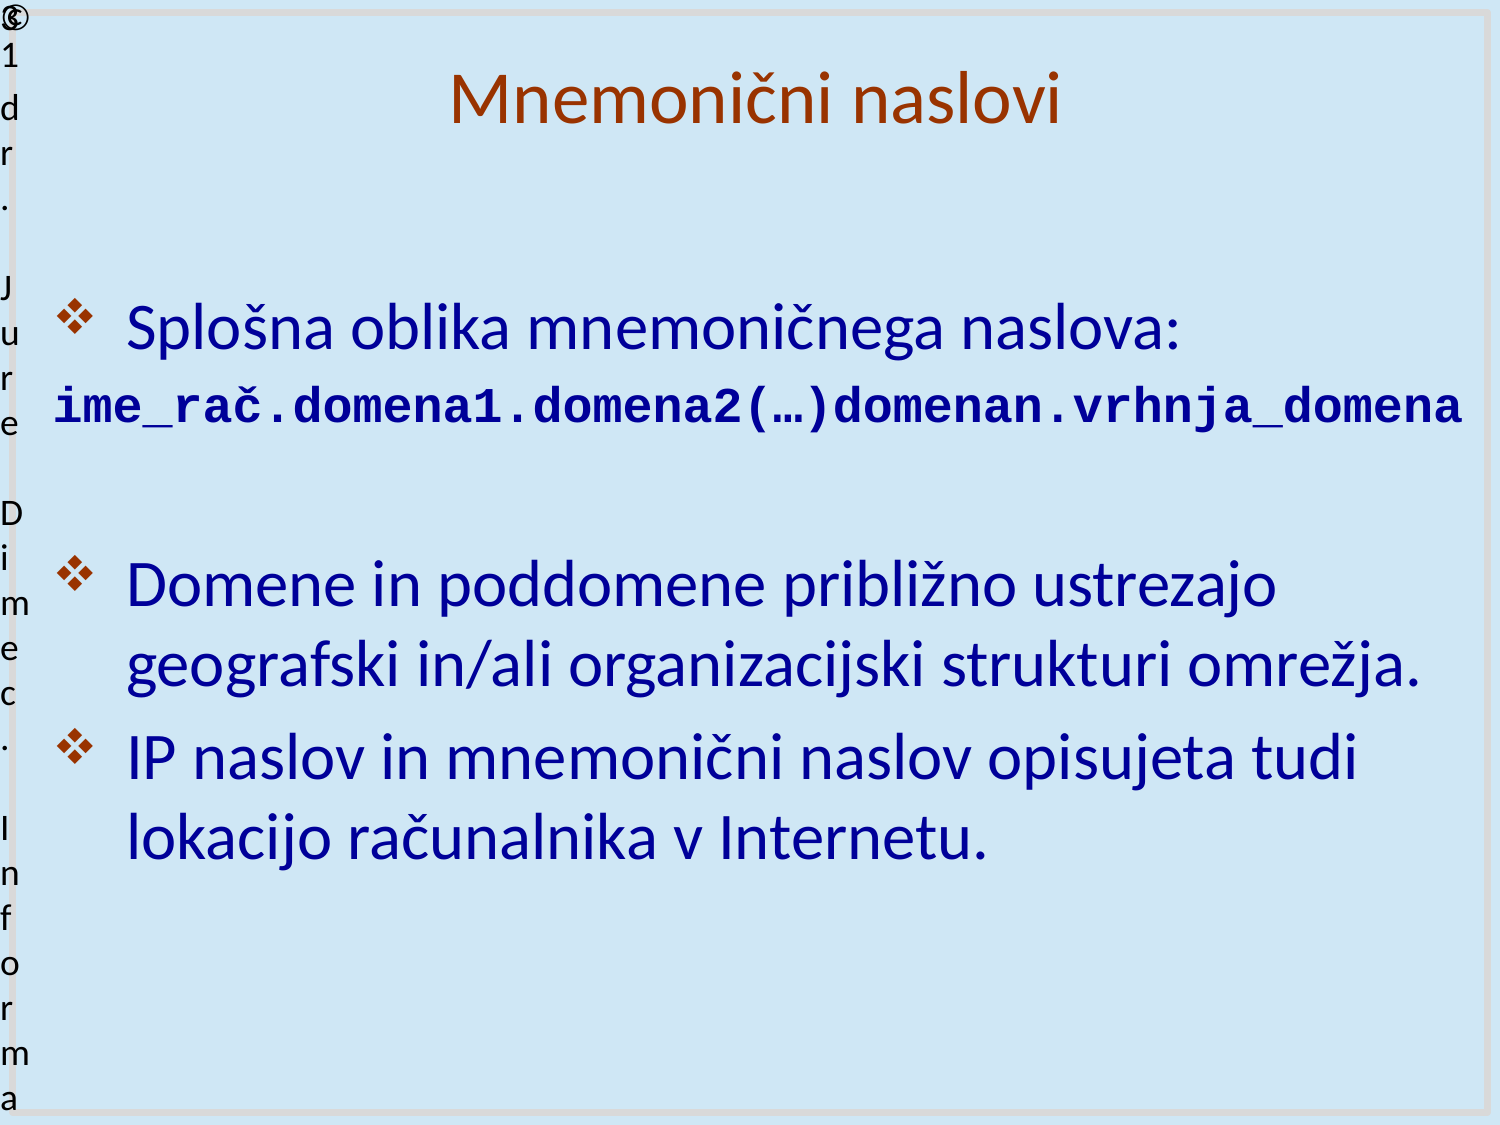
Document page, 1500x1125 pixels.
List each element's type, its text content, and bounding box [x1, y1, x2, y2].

title Mnemonični naslovi [37, 37, 1475, 150]
list Splošna oblika mnemoničnega naslova: ime_rač.domena1.domena2(…)domenan.vrhnja_domena Domene in poddomene približno ustrezajo geografski in/ali organizacijski strukturi omrežja. IP naslov in mnemonični naslov opisujeta tudi lokacijo računalnika v Internetu. [37, 275, 1500, 1050]
